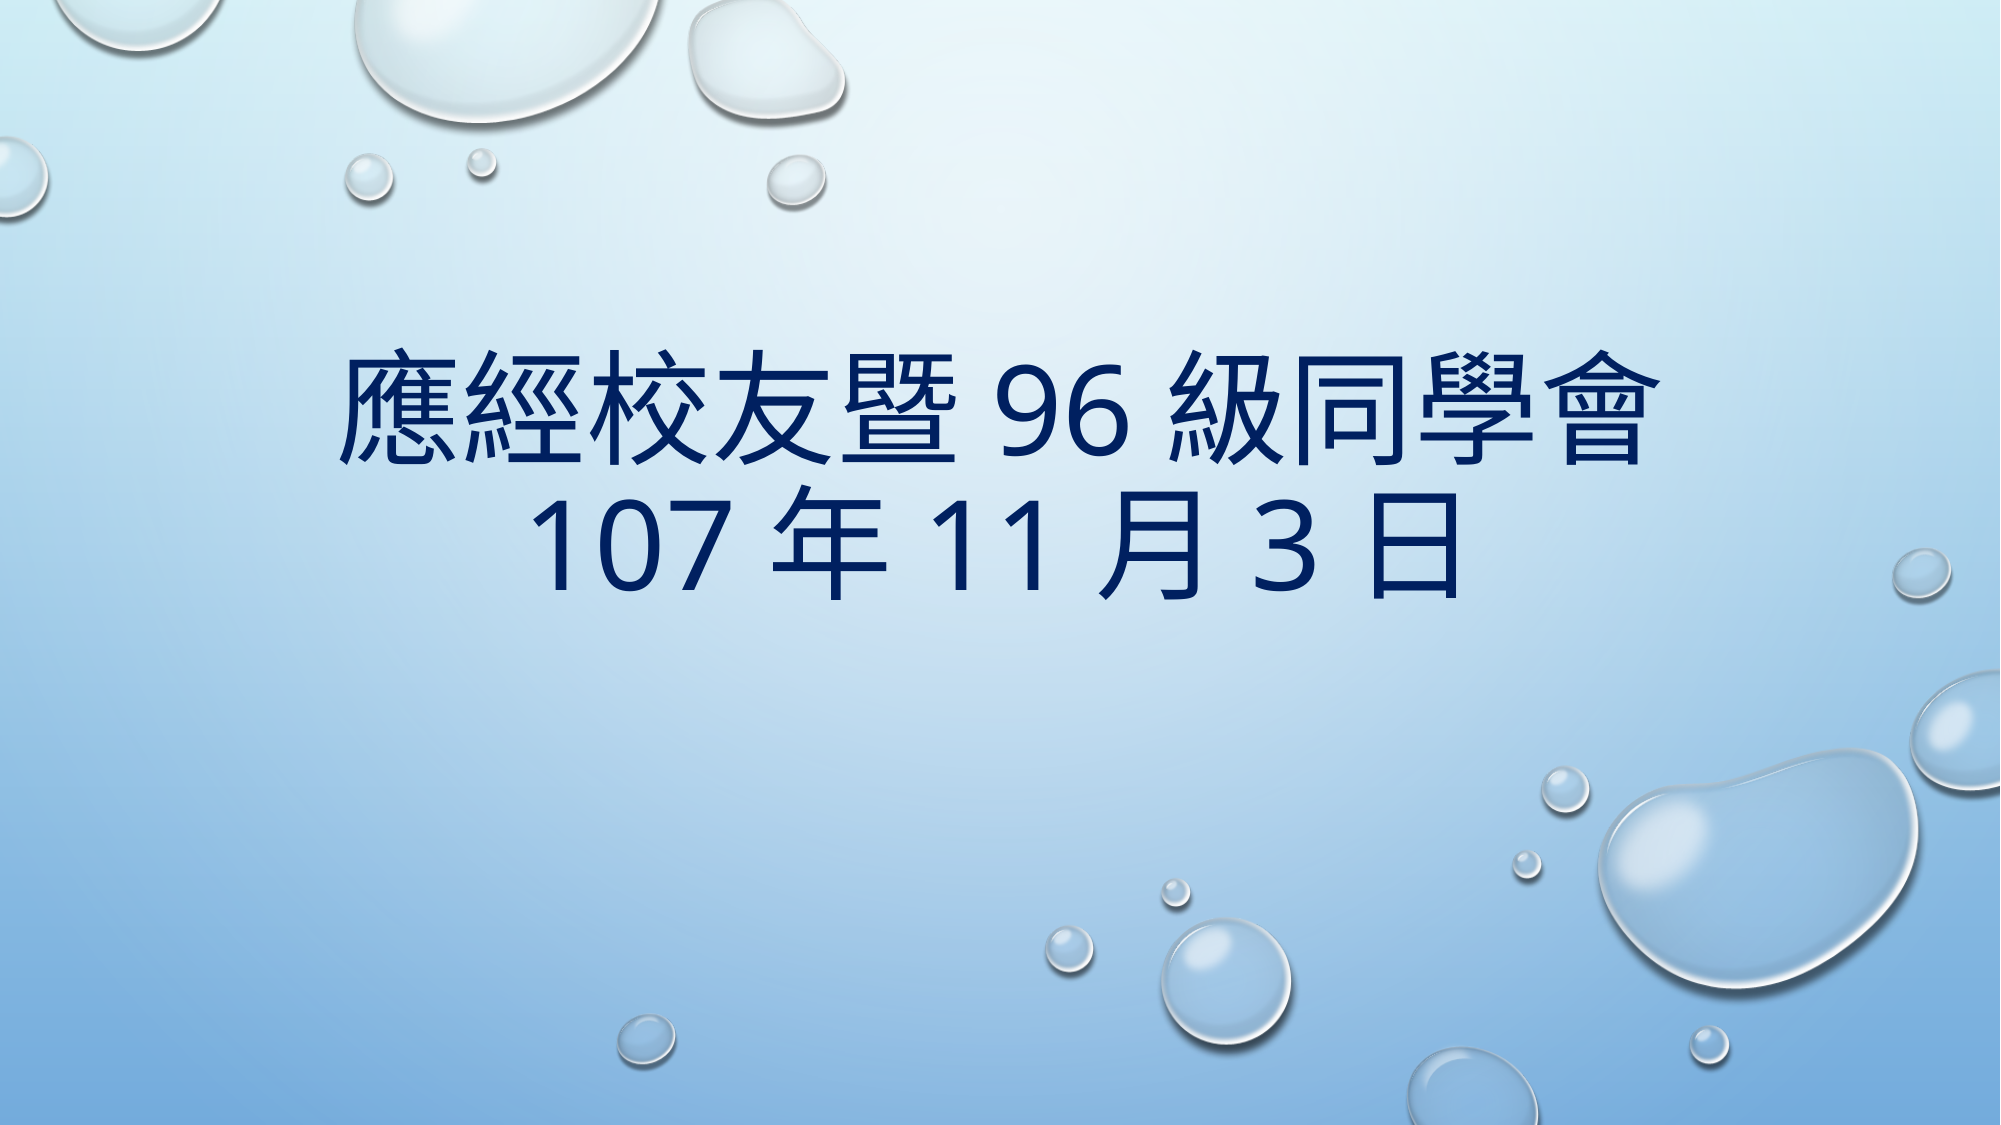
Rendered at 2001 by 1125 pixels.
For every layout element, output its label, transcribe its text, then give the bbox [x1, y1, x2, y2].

title 應經校友暨96級同學會 107年11月3日 [287, 213, 1713, 625]
